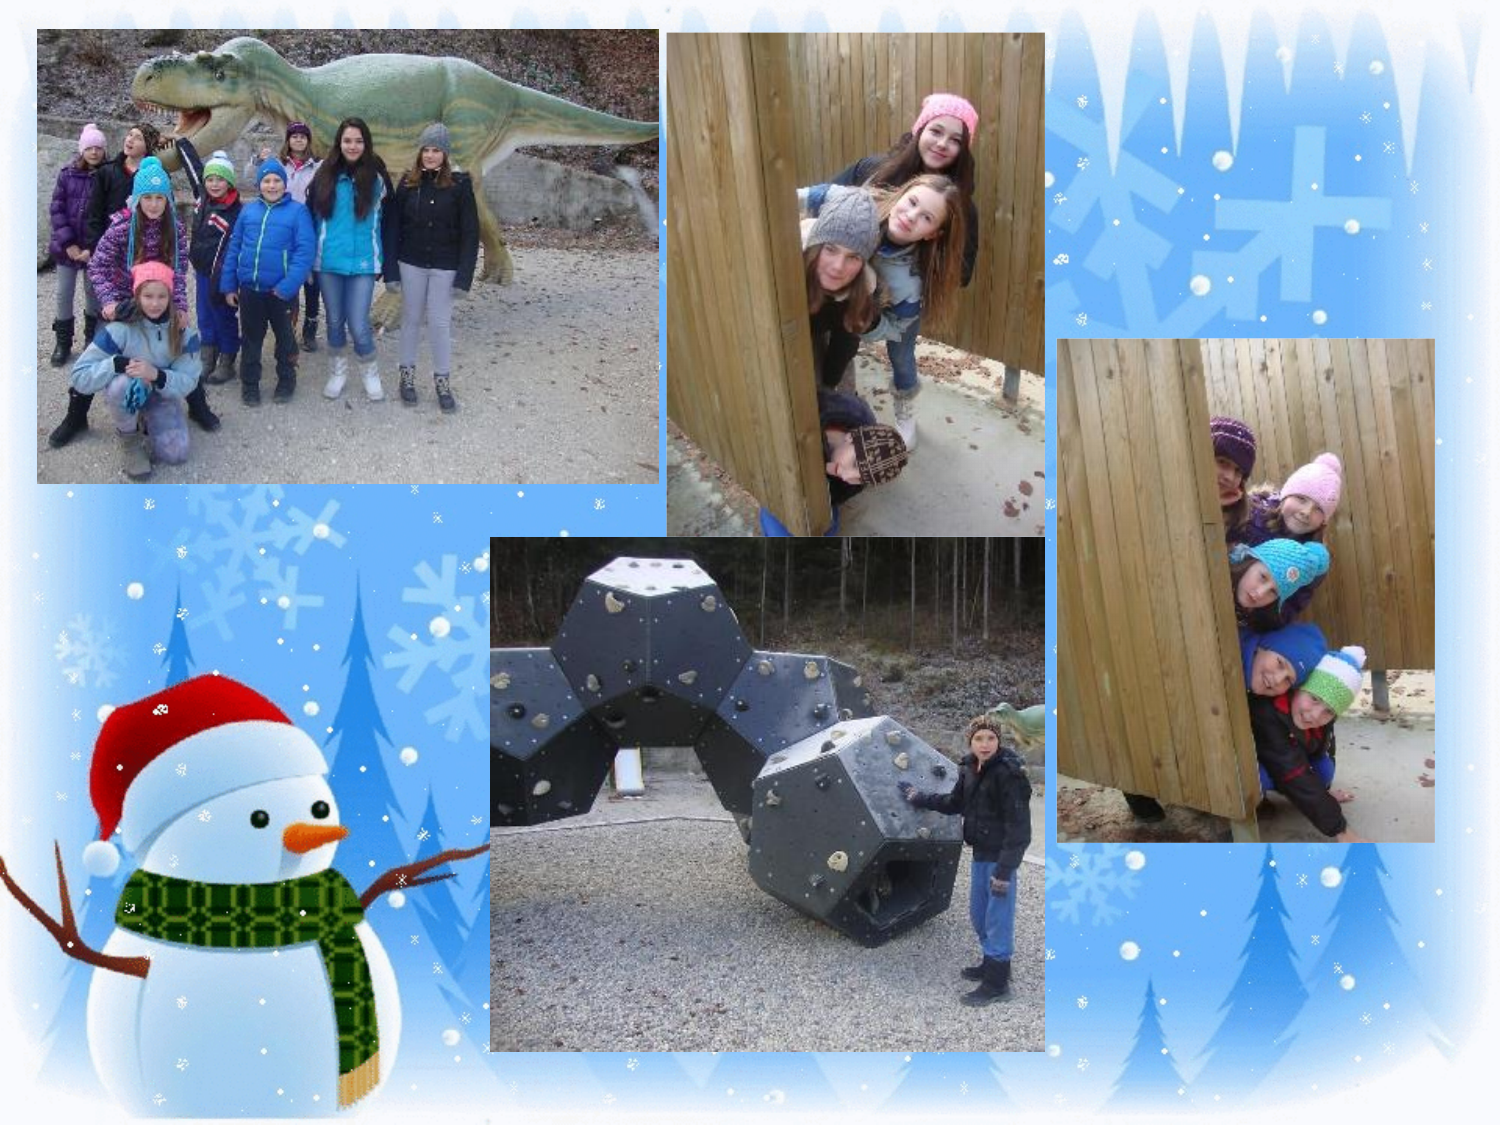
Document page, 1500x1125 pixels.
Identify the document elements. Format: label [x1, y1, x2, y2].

picture [37, 29, 659, 484]
picture [490, 32, 1045, 1052]
picture [1056, 338, 1435, 843]
